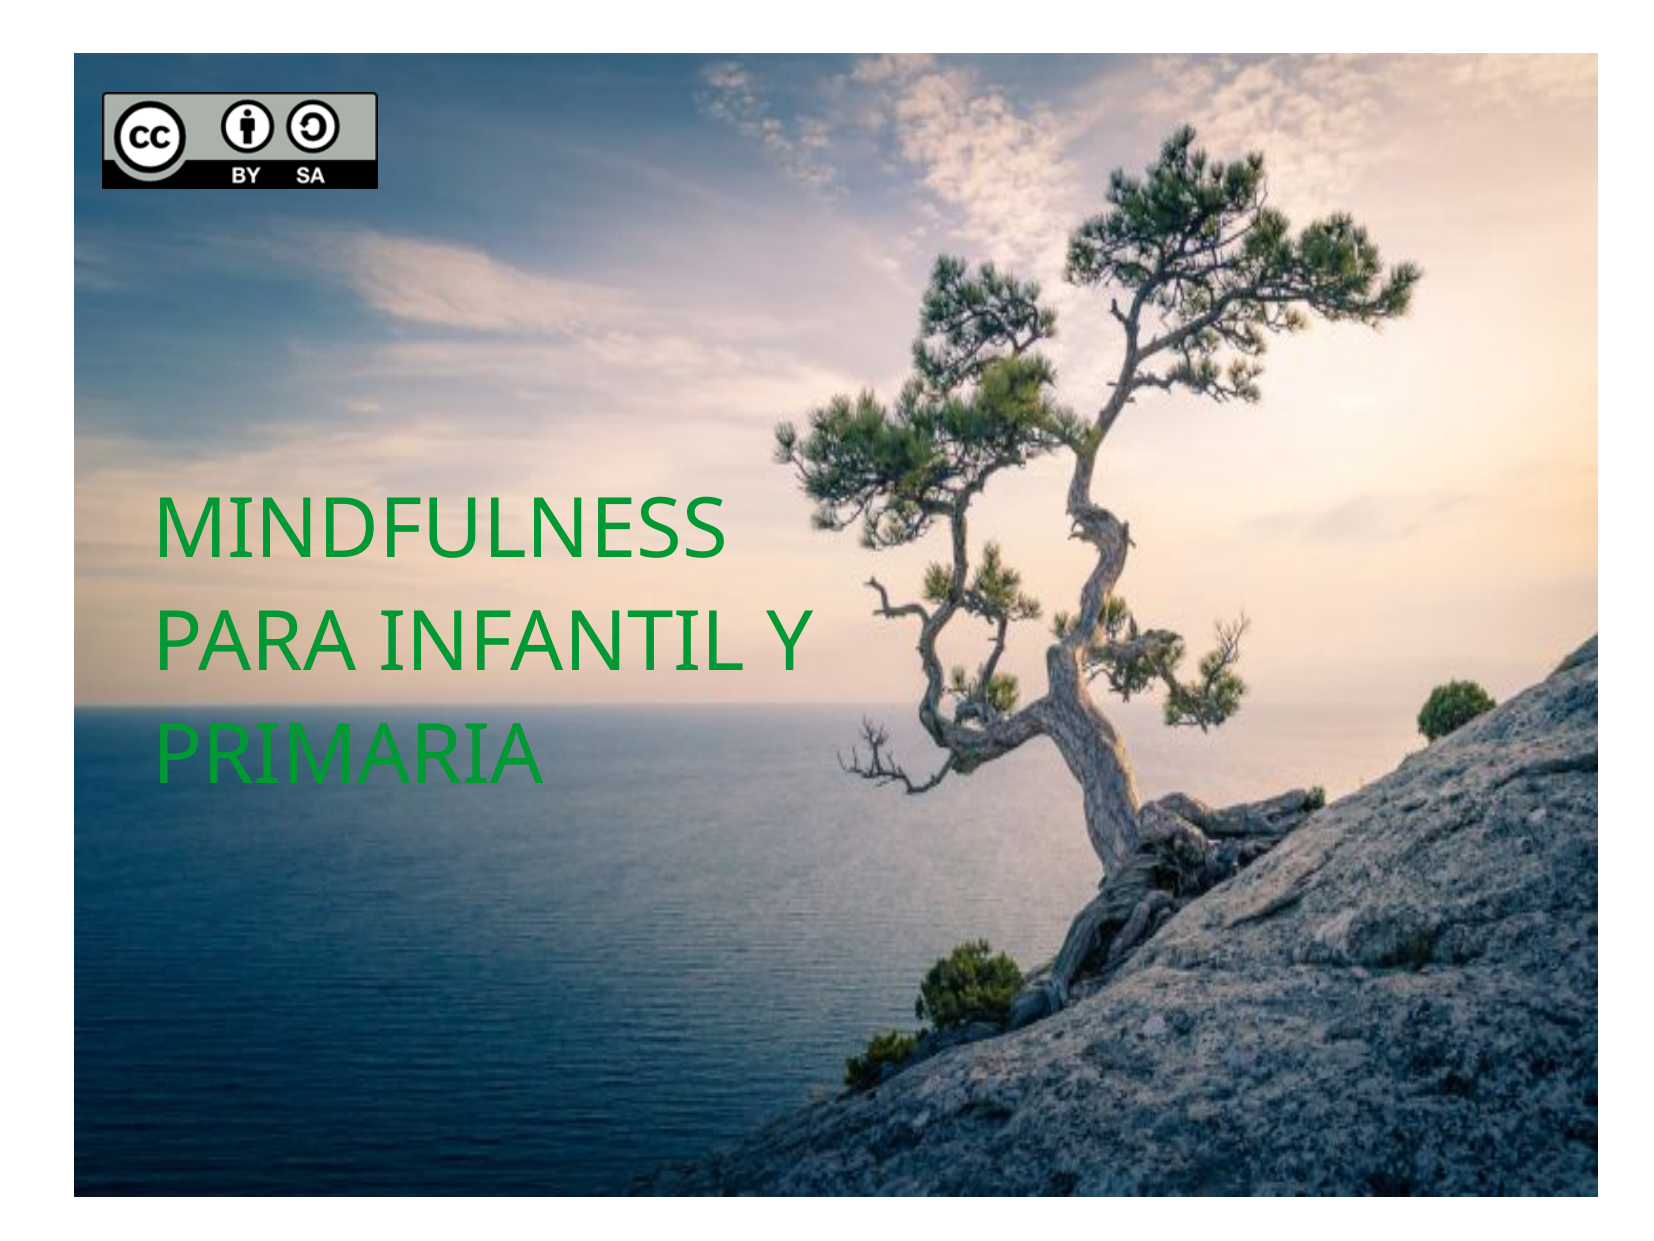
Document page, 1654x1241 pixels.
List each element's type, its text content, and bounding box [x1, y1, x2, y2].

text_box MINDFULNESS PARA INFANTIL Y PRIMARIA [137, 460, 851, 1012]
picture [74, 53, 1598, 1197]
